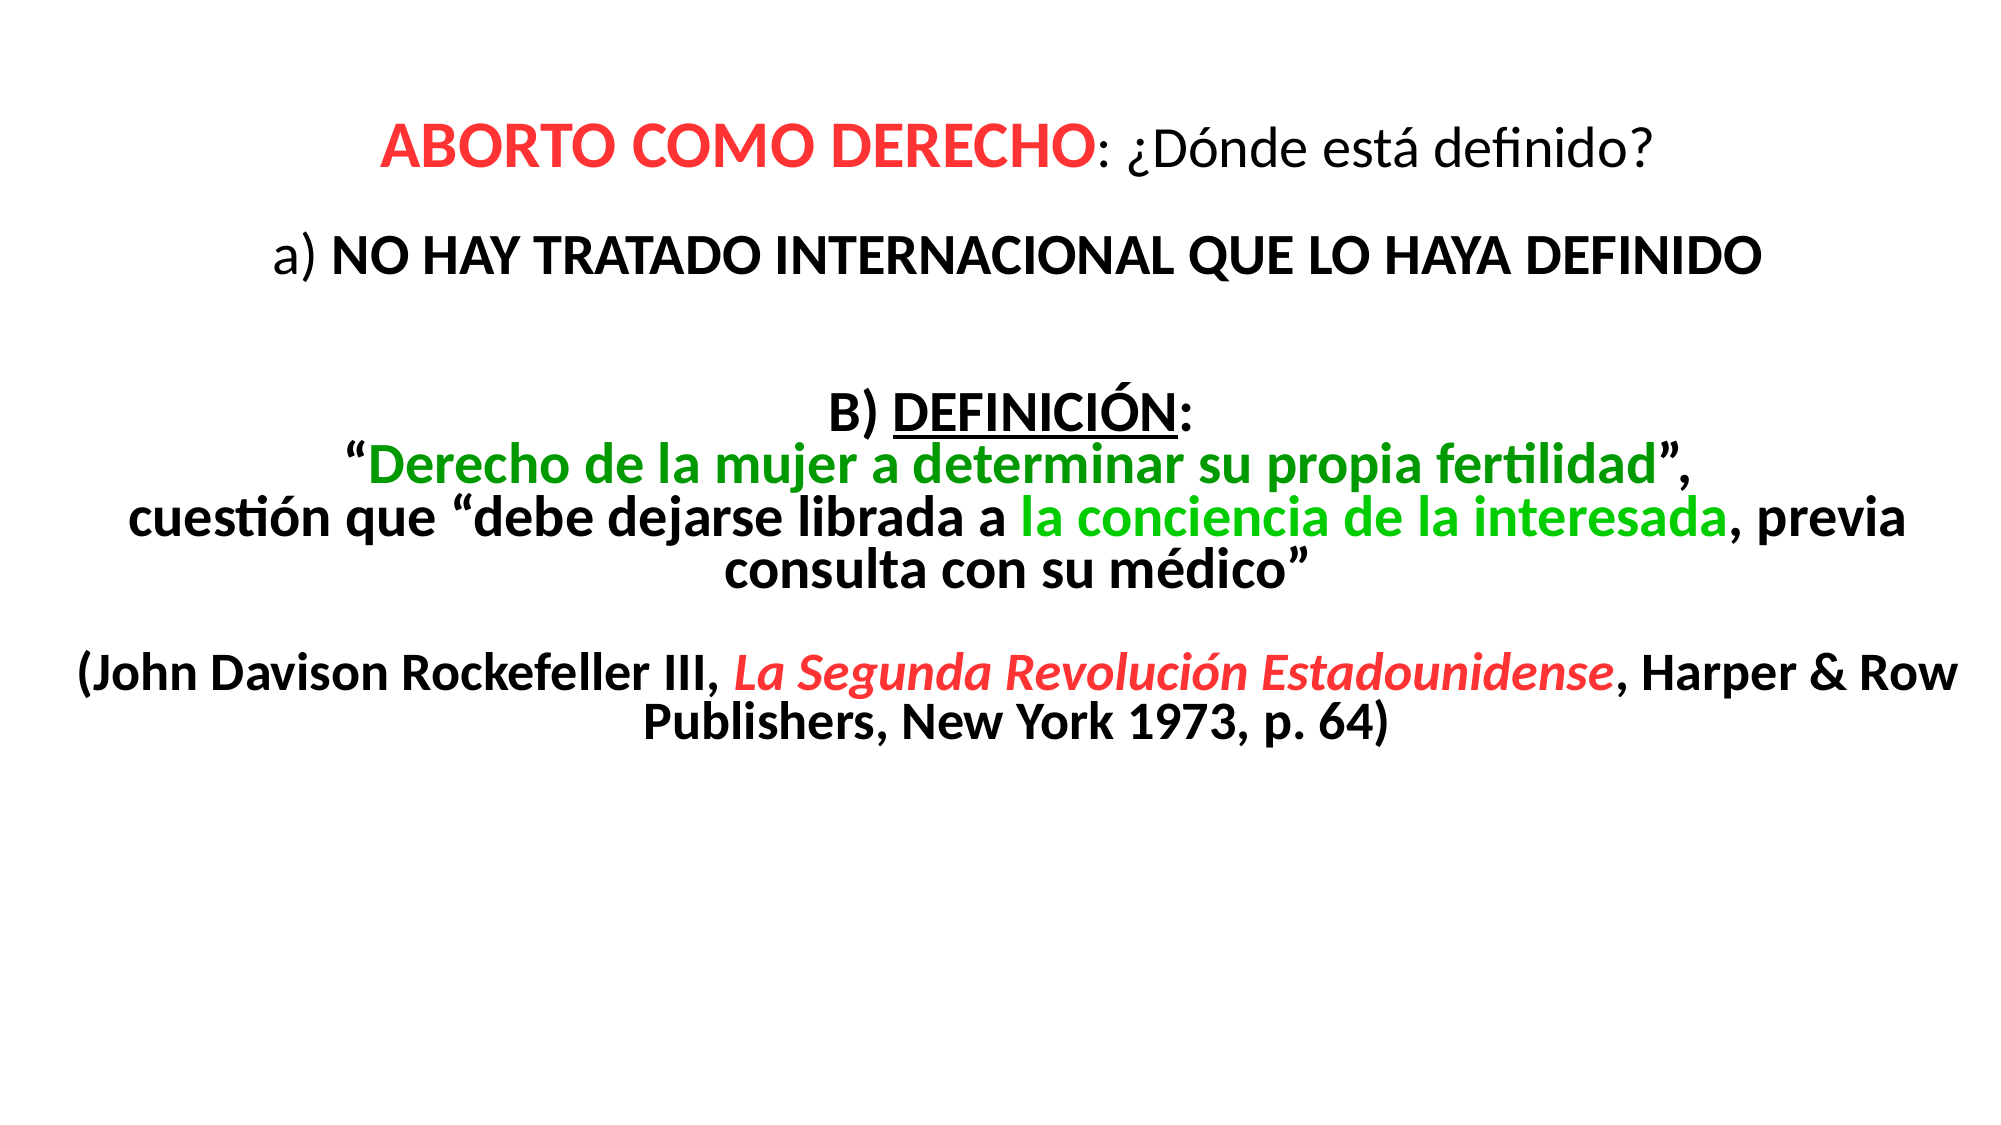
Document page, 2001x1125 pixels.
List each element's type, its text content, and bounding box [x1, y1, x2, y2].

title ABORTO COMO DERECHO: ¿Dónde está definido? a) NO HAY TRATADO INTERNACIONAL QUE LO HAYA DEFINIDO B) DEFINICIÓN: “Derecho de la mujer a determinar su propia fertilidad”, cuestión que “debe dejarse librada a la conciencia de la interesada, previa consulta con su médico” (John Davison Rockefeller III, La Segunda Revolución Estadounidense, Harper & Row Publishers, New York 1973, p. 64) [70, 39, 1966, 884]
